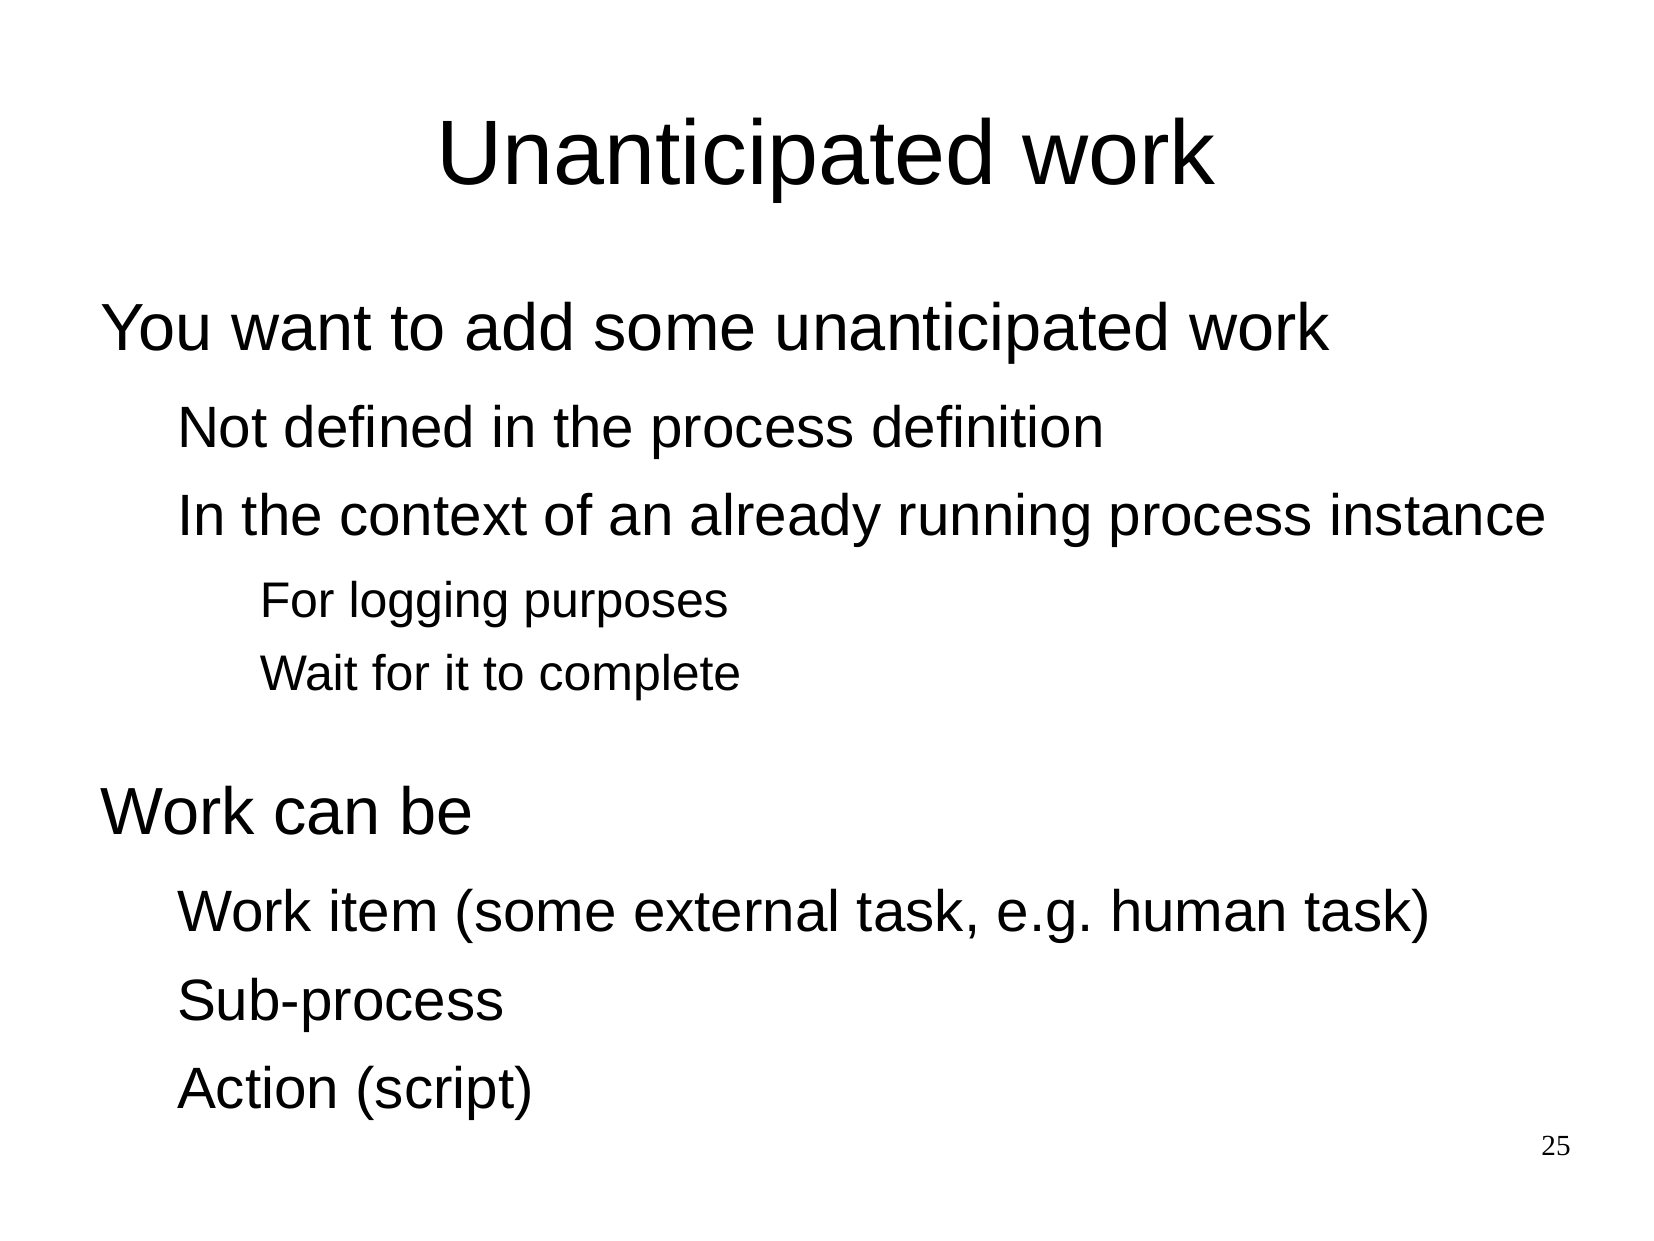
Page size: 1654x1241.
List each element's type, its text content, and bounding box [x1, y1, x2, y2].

list You want to add some unanticipated work Not defined in the process definition In the context of an already running process instance For logging purposes Wait for it to complete Work can be Work item (some external task, e.g. human task) Sub-process Action (script) [82, 290, 1571, 1122]
title Unanticipated work [82, 56, 1571, 250]
